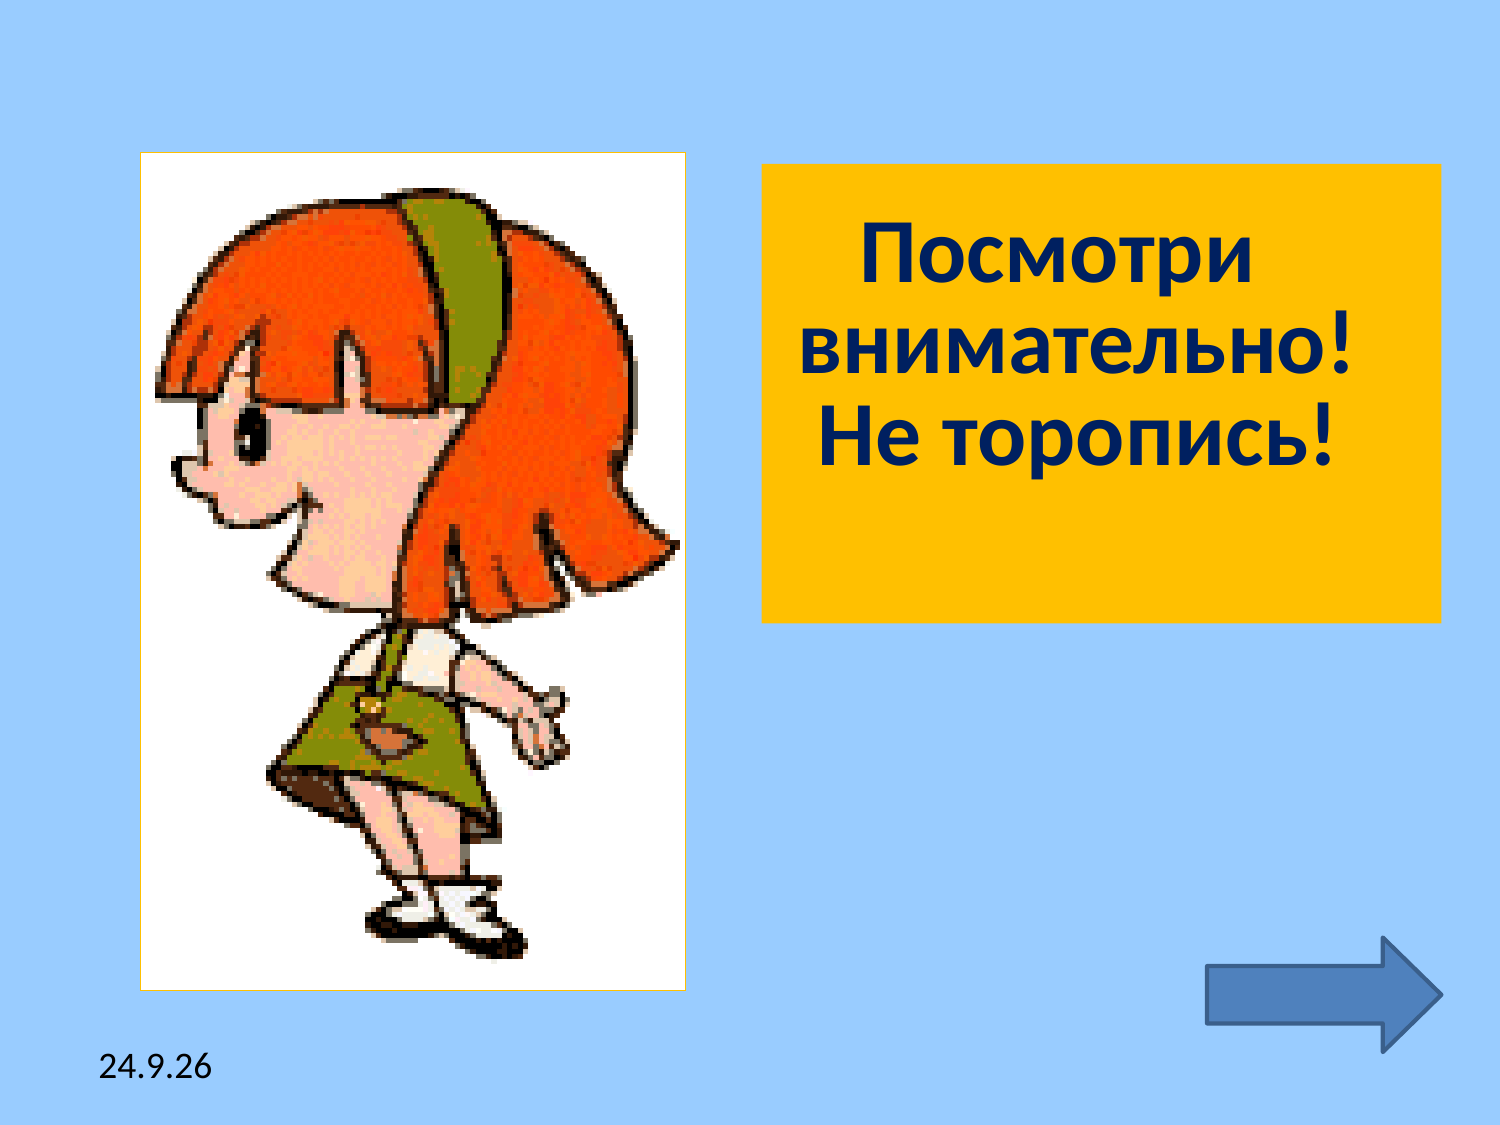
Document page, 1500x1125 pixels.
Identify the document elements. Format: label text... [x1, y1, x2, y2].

picture [140, 152, 686, 991]
text_box Посмотри внимательно! Не торопись! [761, 163, 1442, 624]
text_box [1207, 937, 1442, 1053]
